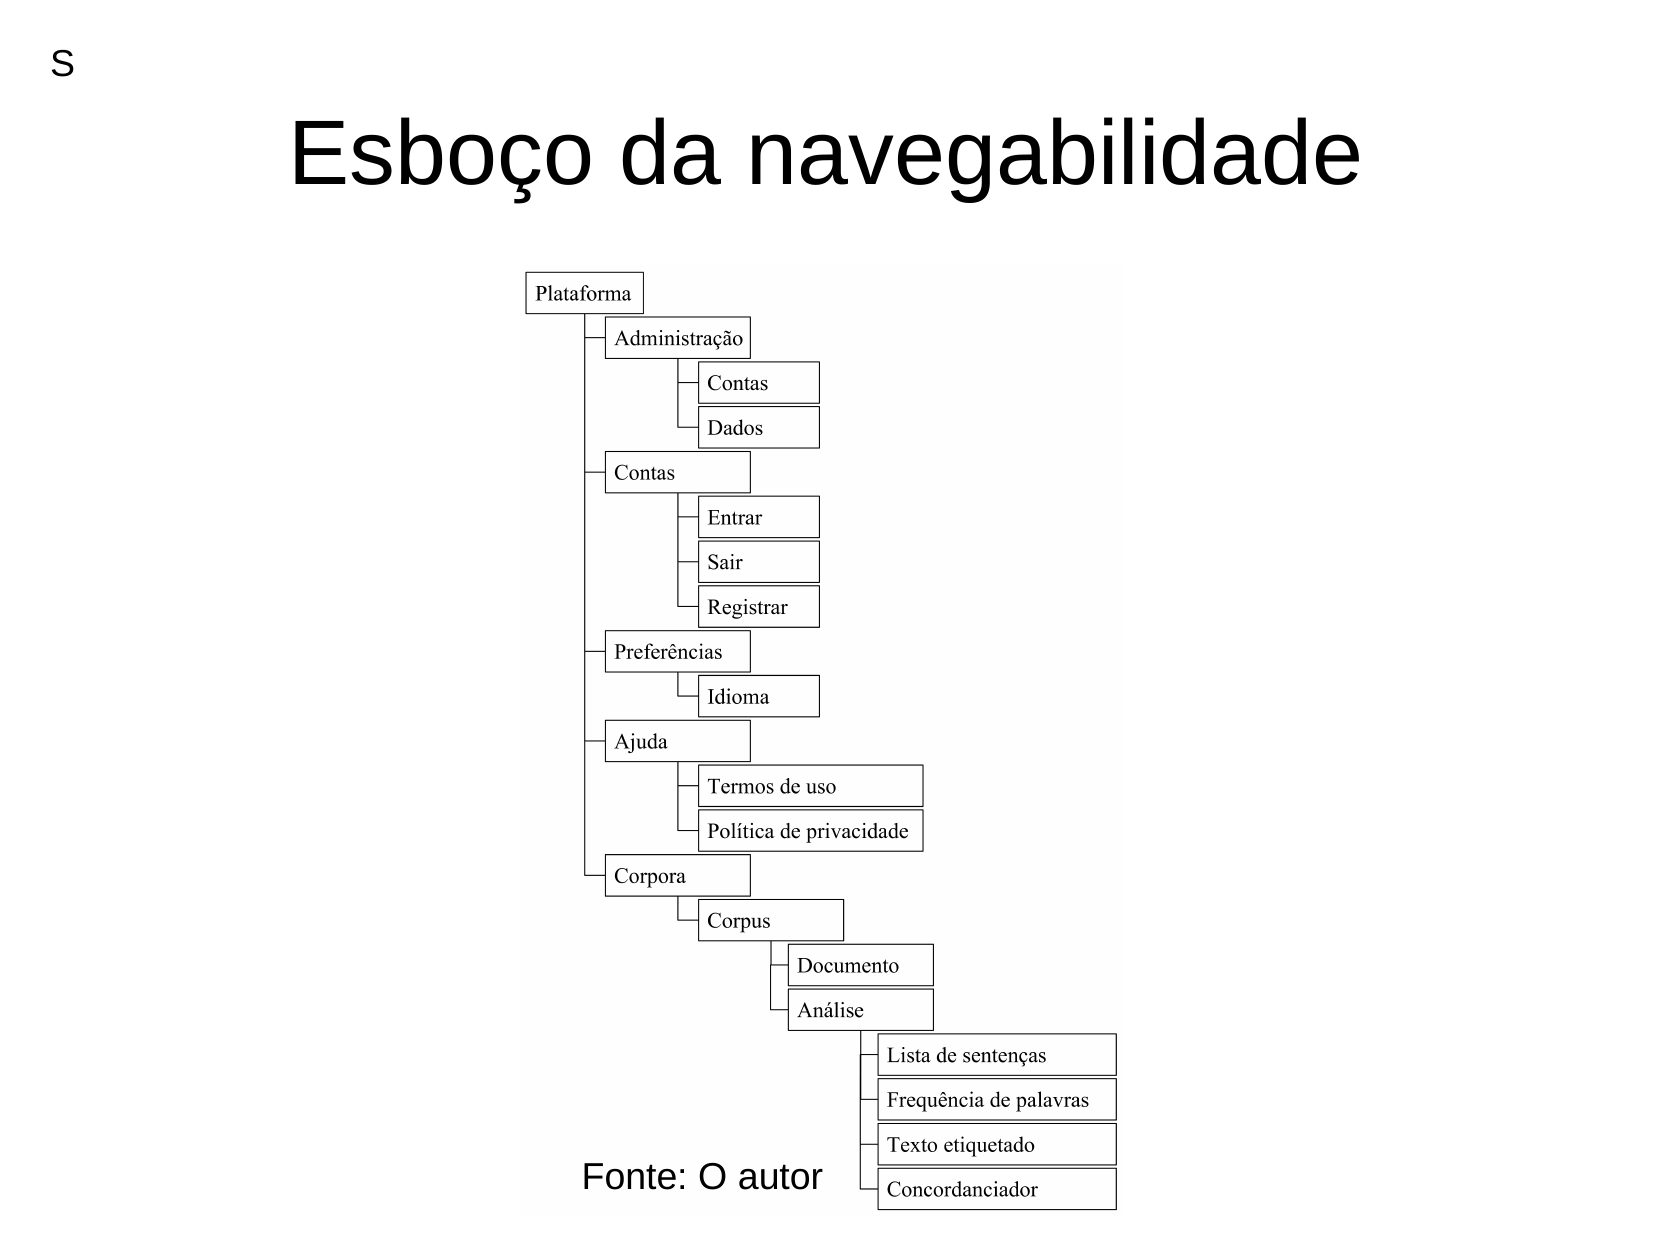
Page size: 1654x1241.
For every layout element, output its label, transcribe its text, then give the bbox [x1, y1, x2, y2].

title Esboço da navegabilidade [82, 49, 1571, 257]
picture [519, 265, 1123, 1217]
text_box S [35, 35, 91, 93]
text_box Fonte: O autor [566, 1147, 839, 1205]
